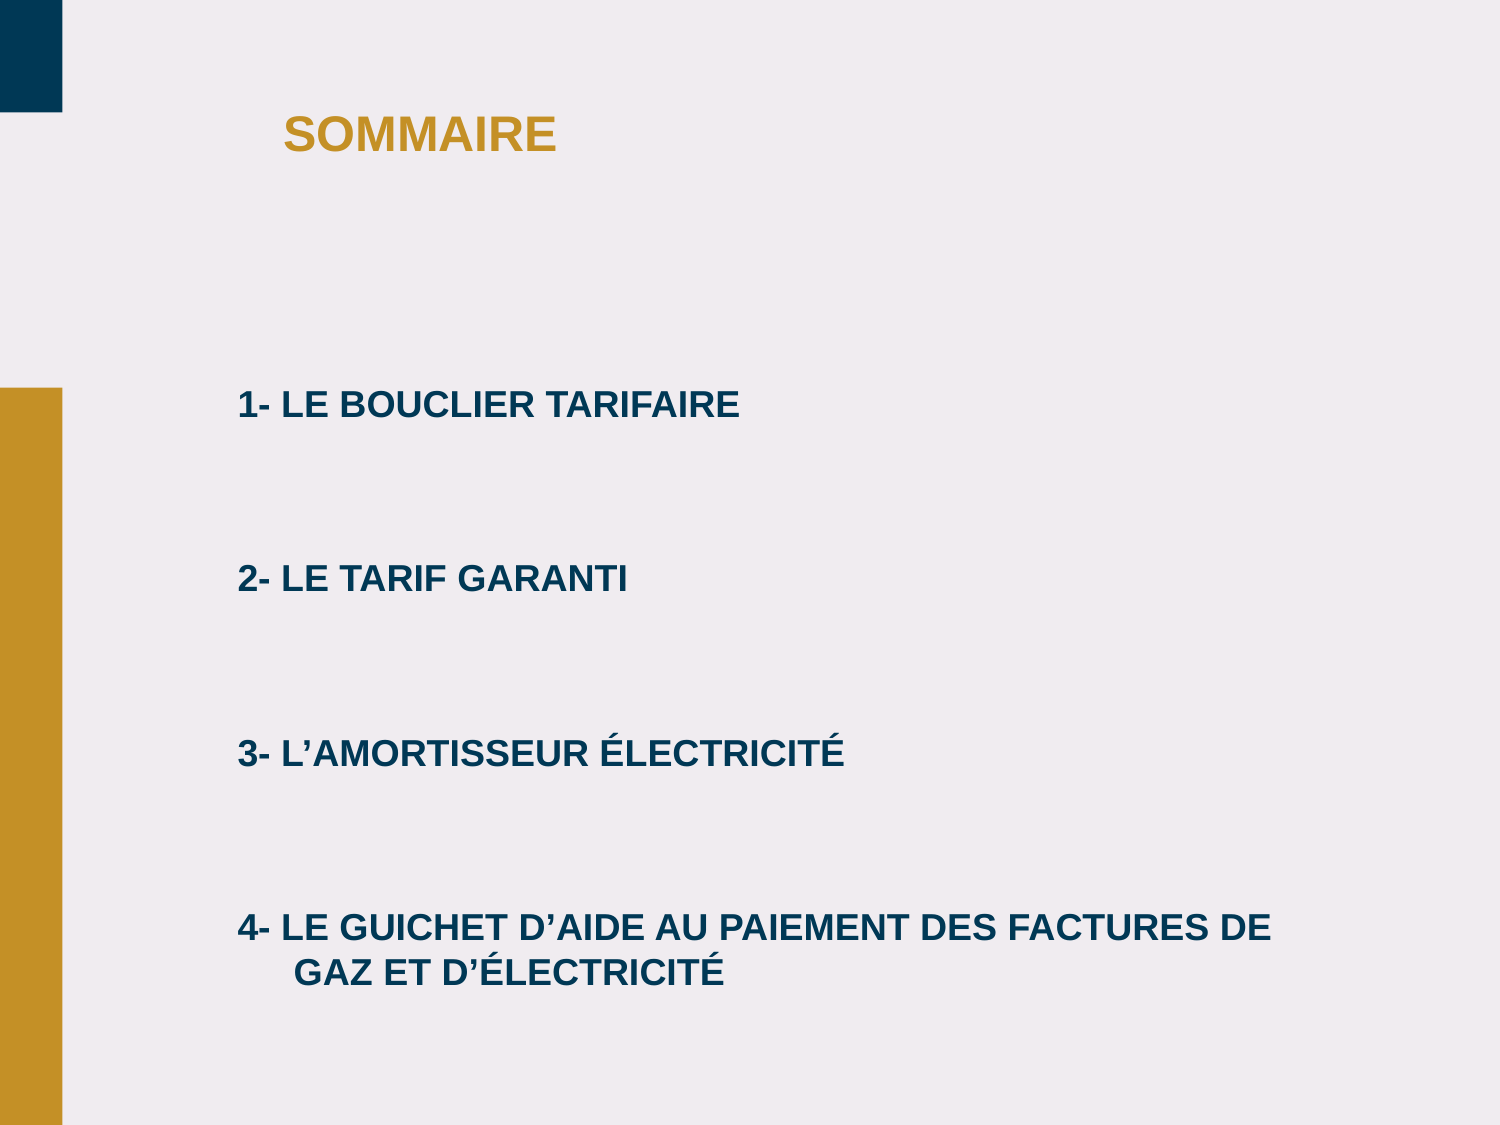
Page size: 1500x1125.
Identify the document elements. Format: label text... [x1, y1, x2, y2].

list 1- LE BOUCLIER TARIFAIRE 2- LE TARIF GARANTI 3- L’AMORTISSEUR ÉLECTRICITÉ 4- LE GUICHET D’AIDE AU PAIEMENT DES FACTURES DE GAZ ET D’ÉLECTRICITÉ [237, 380, 1329, 1013]
title SOMMAIRE [283, 79, 1440, 190]
